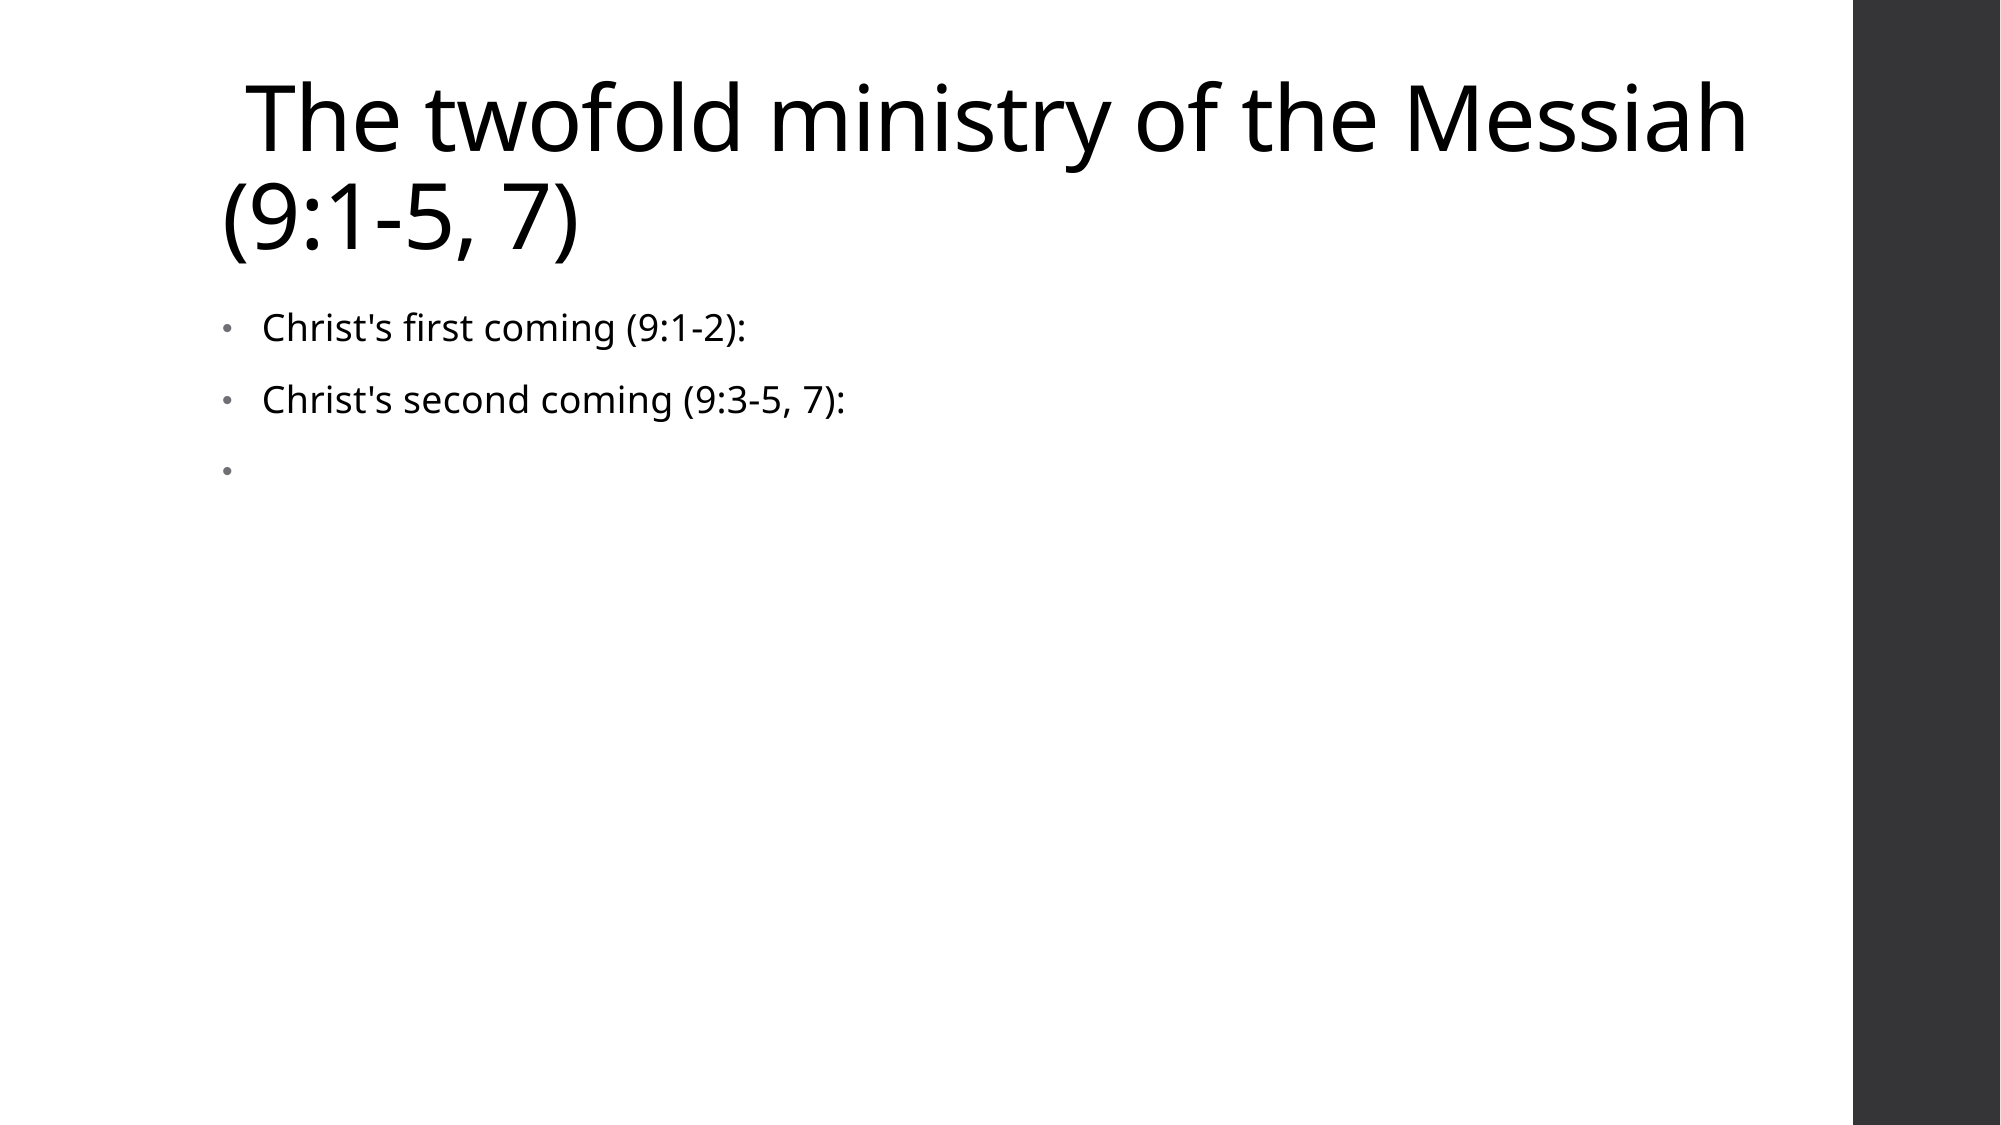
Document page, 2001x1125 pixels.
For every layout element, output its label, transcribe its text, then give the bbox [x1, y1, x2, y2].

list Christ's first coming (9:1-2): Christ's second coming (9:3-5, 7): [206, 299, 1617, 1014]
title The twofold ministry of the Messiah (9:1-5, 7) [206, 60, 1797, 278]
